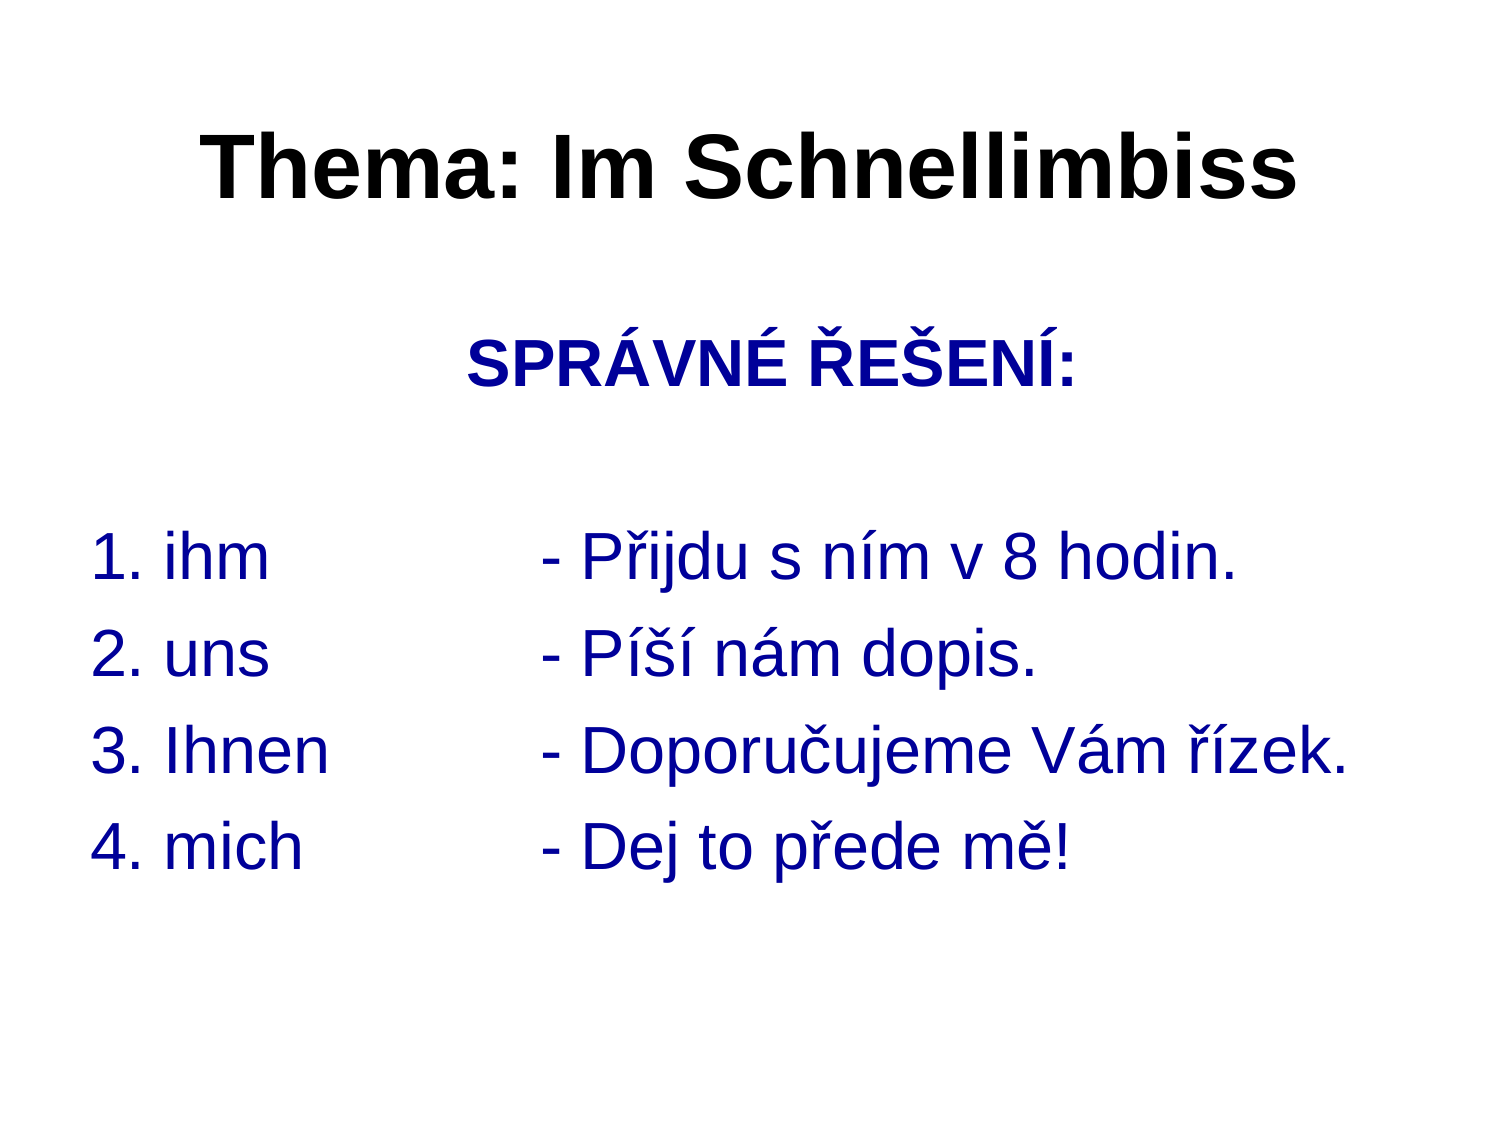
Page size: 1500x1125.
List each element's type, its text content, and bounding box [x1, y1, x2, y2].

title Thema: Im Schnellimbiss [75, 47, 1426, 276]
list SPRÁVNÉ ŘEŠENÍ: 1. ihm - Přijdu s ním v 8 hodin. 2. uns - Píší nám dopis. 3. Ihnen - Doporučujeme Vám řízek. 4. mich - Dej to přede mě! [75, 312, 1471, 1103]
